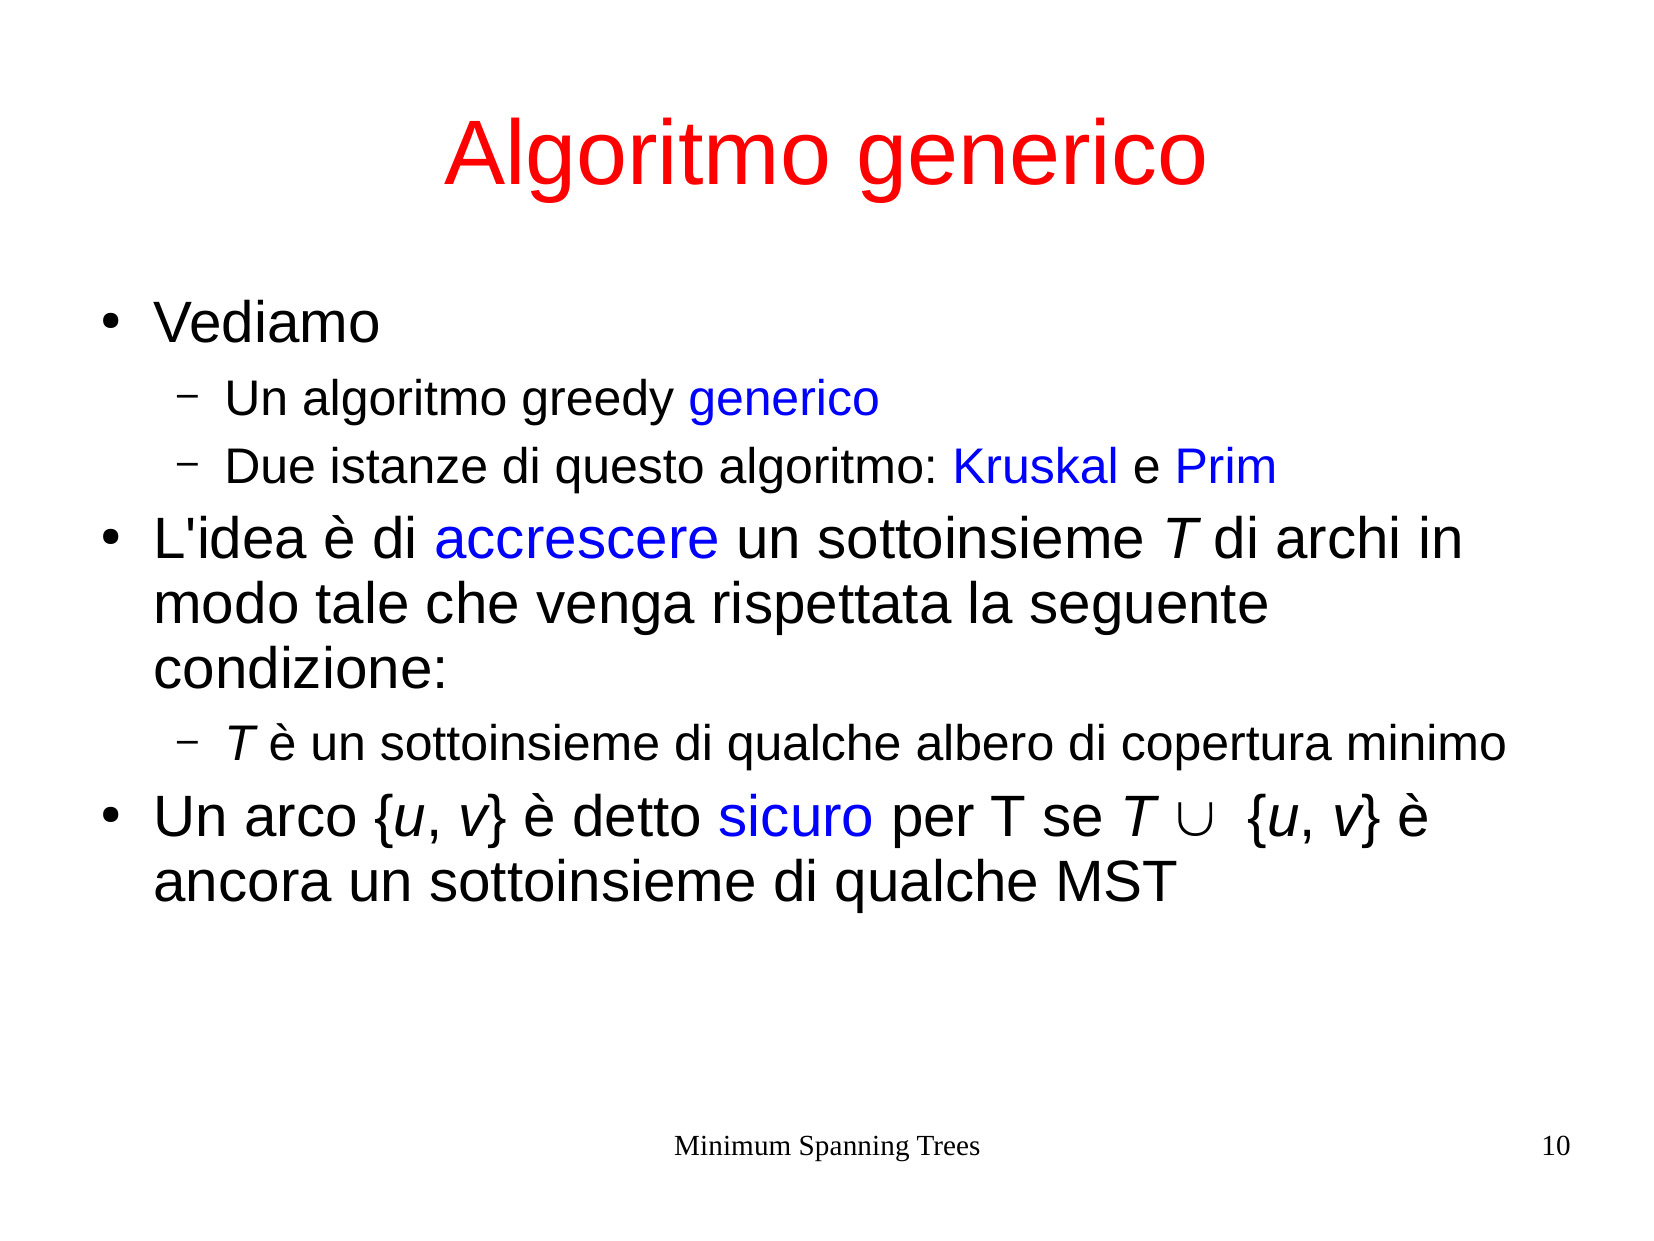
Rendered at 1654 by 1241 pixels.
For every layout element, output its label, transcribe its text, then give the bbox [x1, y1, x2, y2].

list Vediamo Un algoritmo greedy generico Due istanze di questo algoritmo: Kruskal e Prim L'idea è di accrescere un sottoinsieme T di archi in modo tale che venga rispettata la seguente condizione: T è un sottoinsieme di qualche albero di copertura minimo Un arco {u, v} è detto sicuro per T se T  {u, v} è ancora un sottoinsieme di qualche MST [82, 290, 1571, 1109]
title Algoritmo generico [82, 49, 1571, 257]
